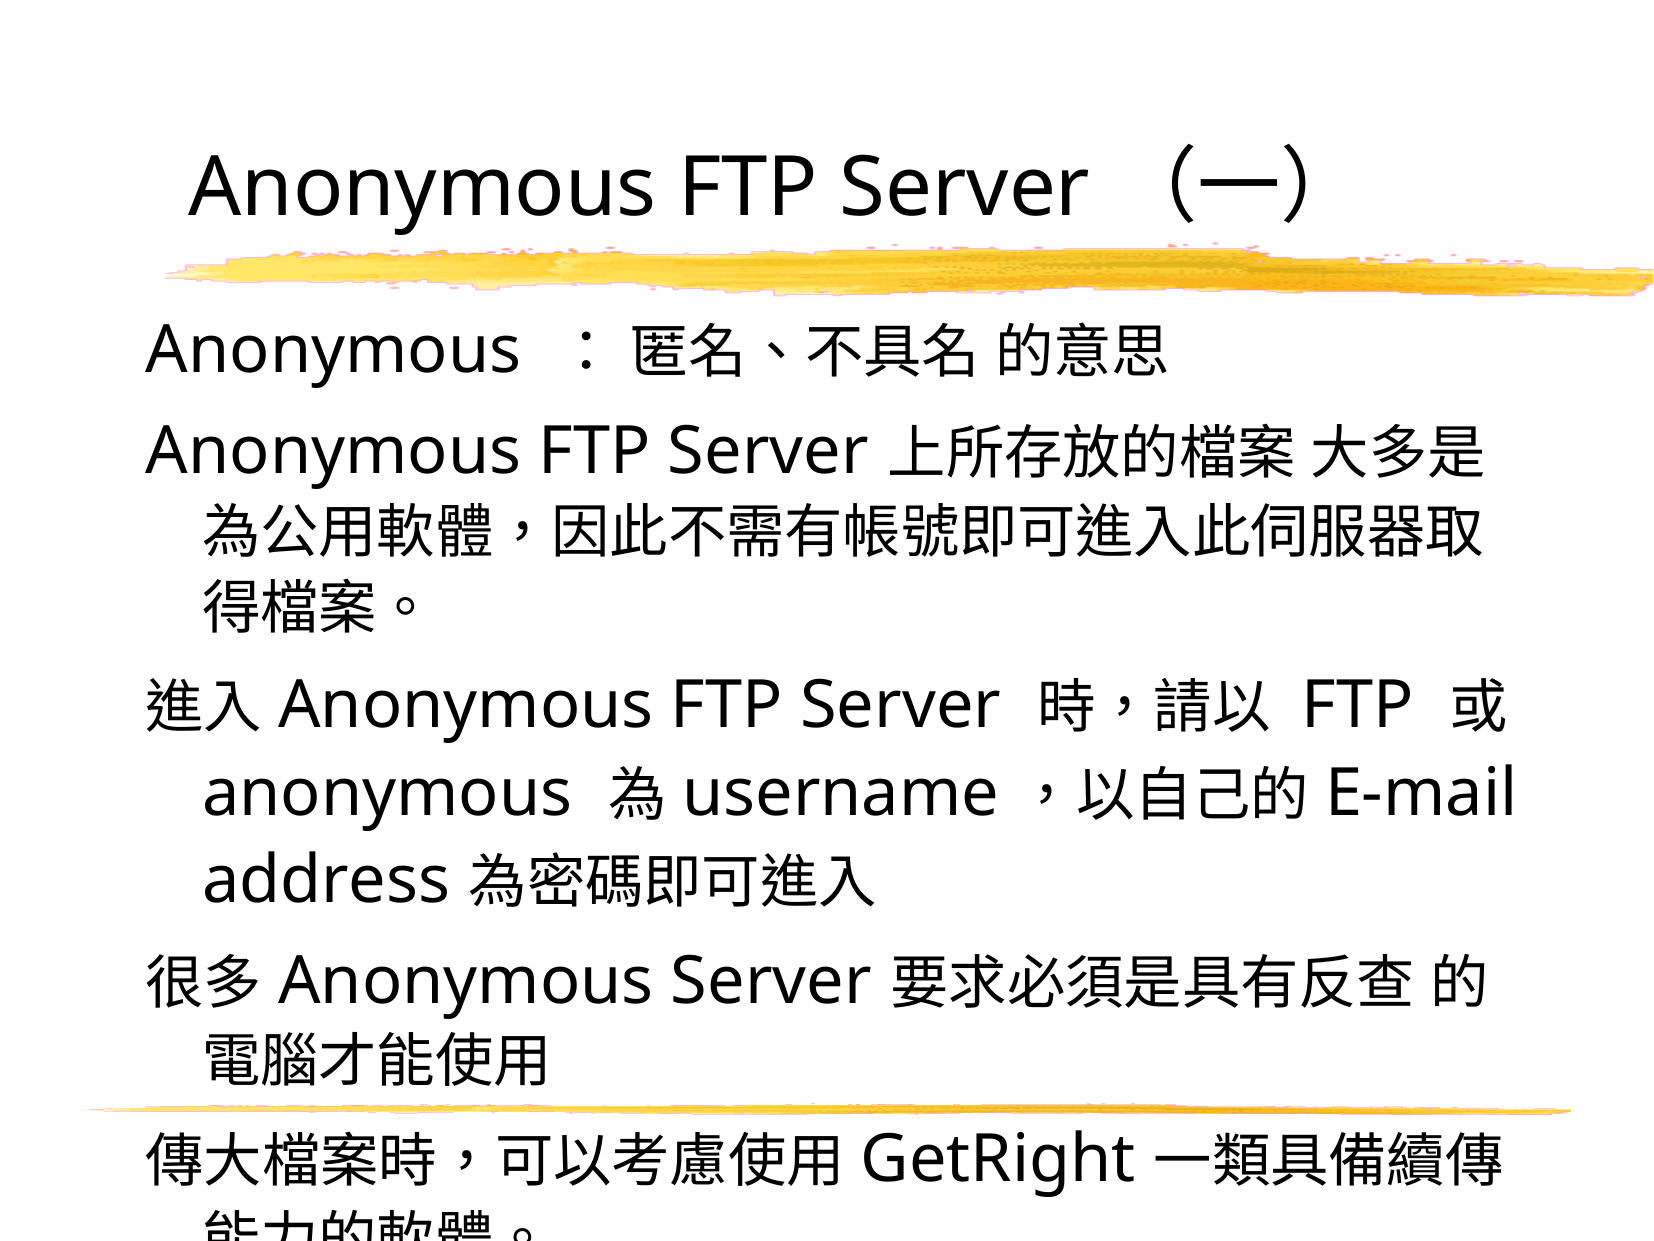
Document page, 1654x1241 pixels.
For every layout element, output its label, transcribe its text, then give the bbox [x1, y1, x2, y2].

picture [82, 1102, 131, 1117]
title Anonymous FTP Server（一） [73, 41, 1479, 249]
picture [165, 237, 1654, 308]
picture [1537, 1102, 1571, 1117]
list Anonymous ： 匿名、不具名 的意思 Anonymous FTP Server上所存放的檔案 大多是為公用軟體，因此不需有帳號即可進入此伺服器取得檔案。 進入Anonymous FTP Server 時，請以 FTP 或 anonymous 為username，以自己的E-mail address為密碼即可進入 很多Anonymous Server要求必須是具有反查 的電腦才能使用 傳大檔案時，可以考慮使用GetRight一類具備續傳能力的軟體。 [131, 295, 1537, 1150]
